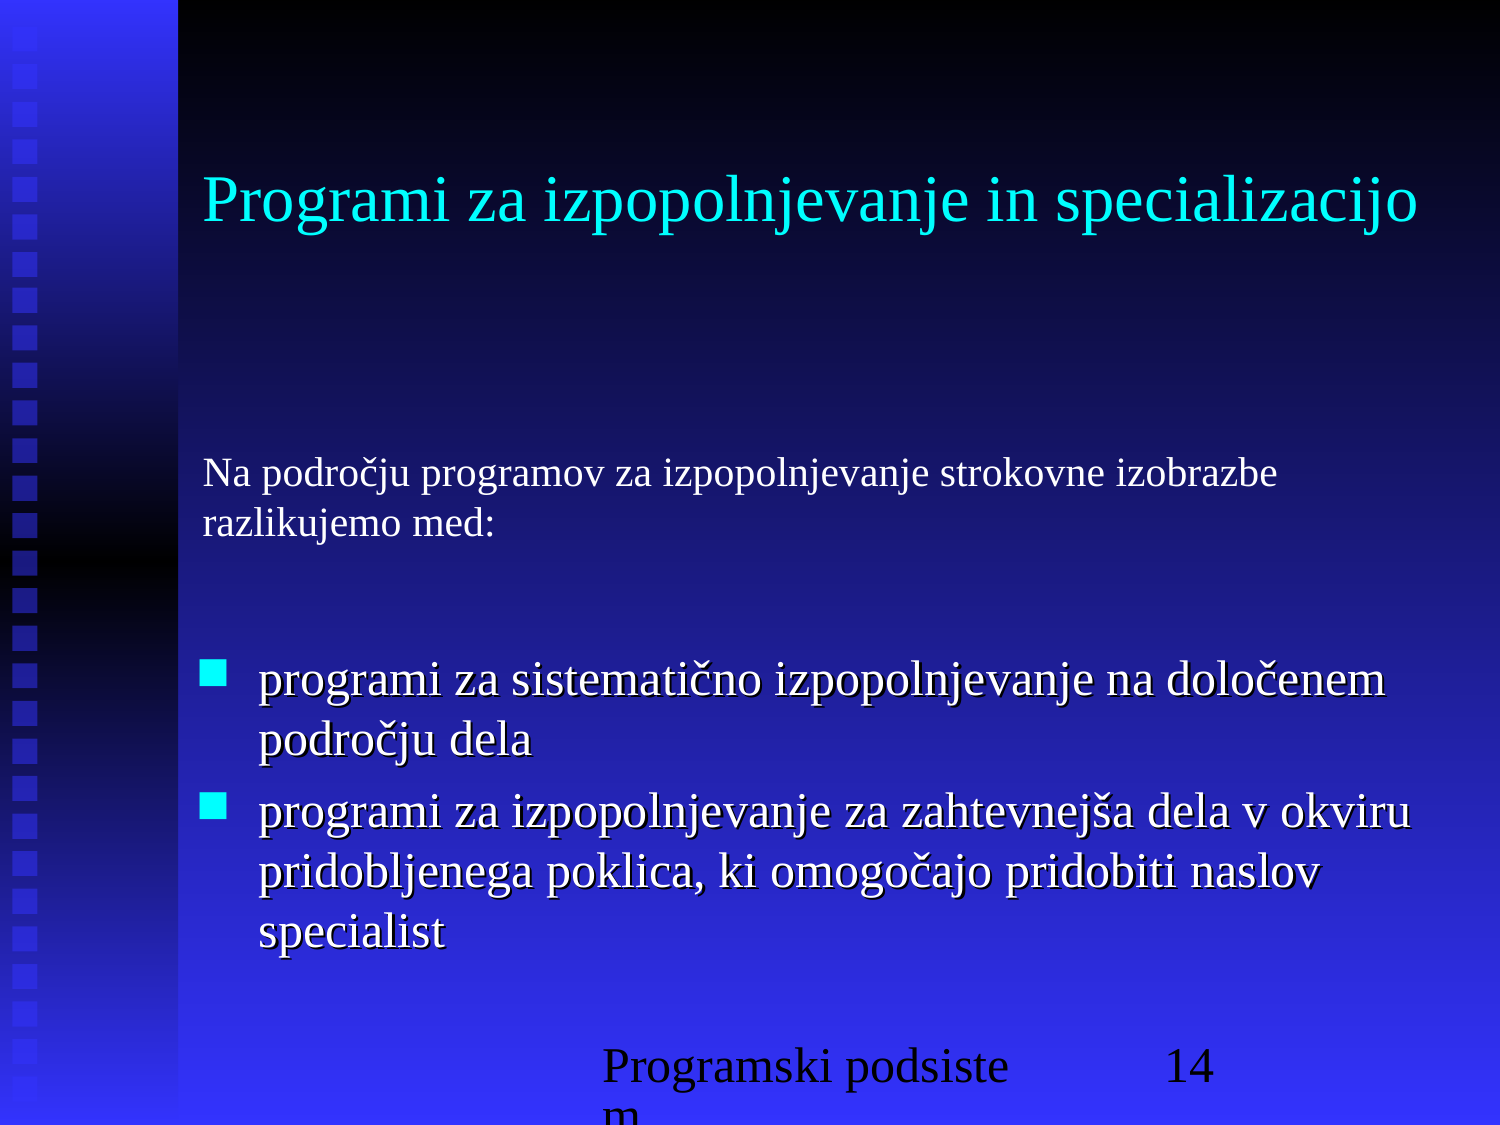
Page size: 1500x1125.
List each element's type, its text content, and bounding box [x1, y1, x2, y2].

list programi za sistematično izpopolnjevanje na določenem področju dela programi za izpopolnjevanje za zahtevnejša dela v okviru pridobljenega poklica, ki omogočajo pridobiti naslov specialist [187, 637, 1488, 1001]
title Programi za izpopolnjevanje in specializacijo Na področju programov za izpopolnjevanje strokovne izobrazbe razlikujemo med: [187, 147, 1500, 553]
